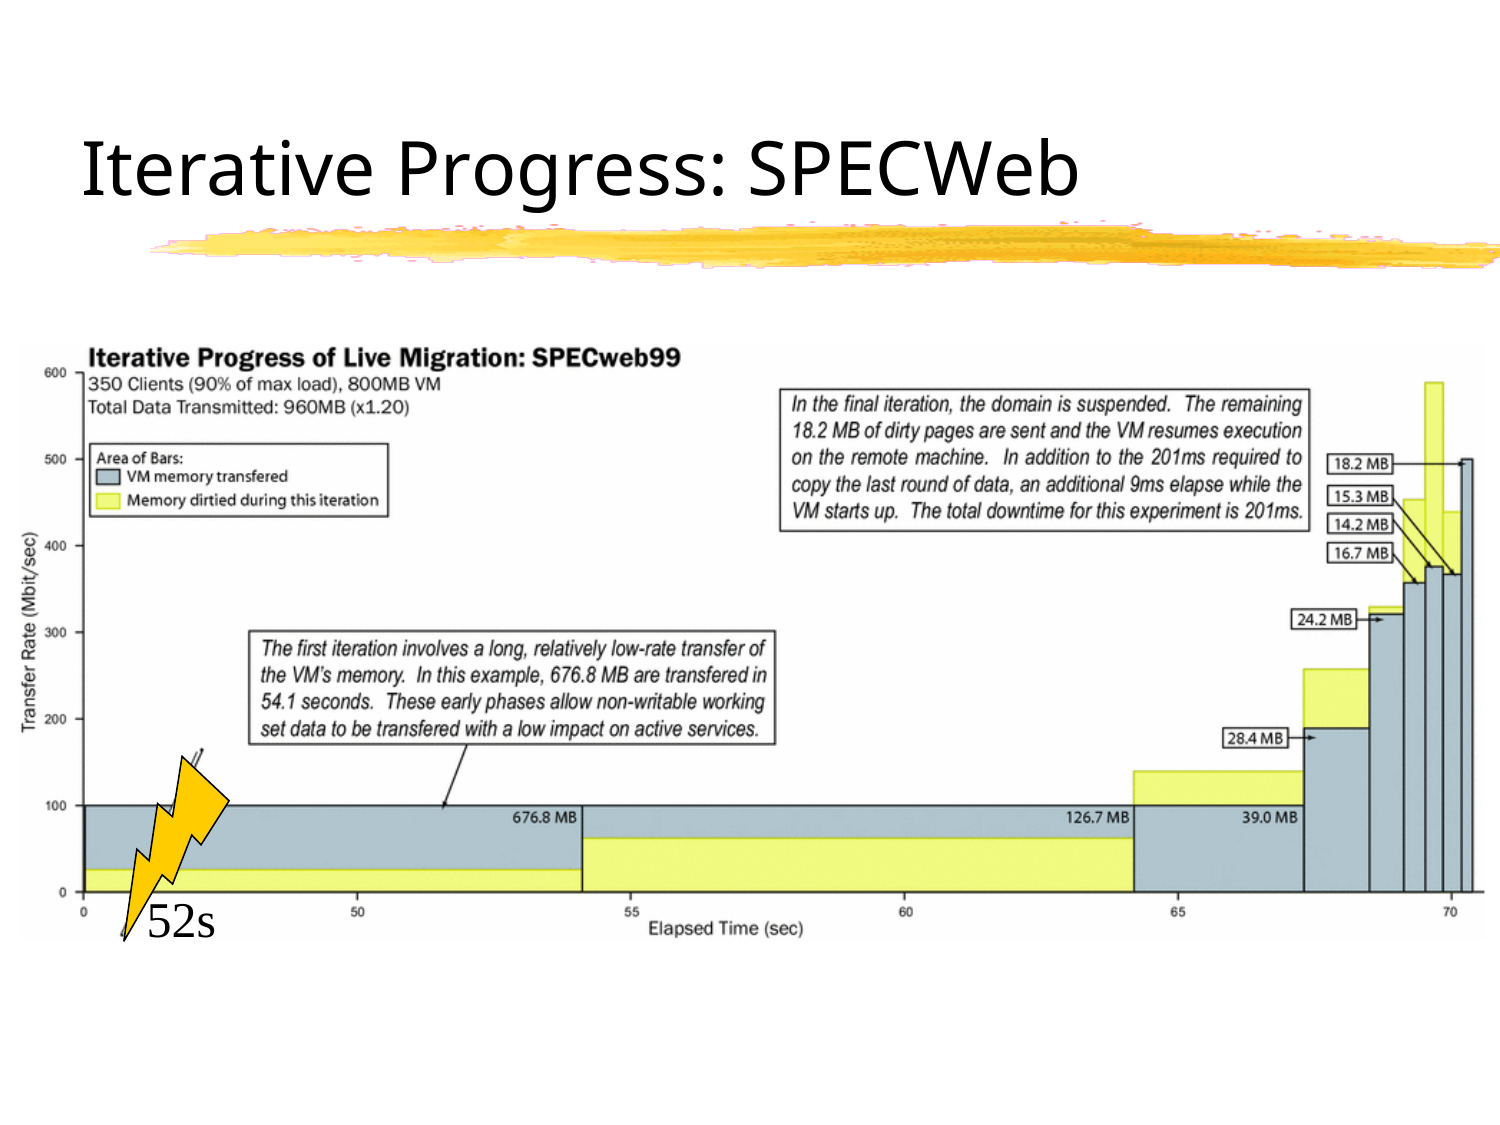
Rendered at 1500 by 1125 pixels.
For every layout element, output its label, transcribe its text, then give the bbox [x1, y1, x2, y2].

text_box [123, 890, 131, 942]
picture [19, 343, 1486, 941]
picture [158, 876, 171, 884]
picture [125, 931, 131, 941]
title Iterative Progress: SPECWeb [66, 37, 1342, 225]
picture [150, 215, 1500, 279]
text_box 52s [131, 884, 231, 956]
text_box [131, 756, 230, 884]
